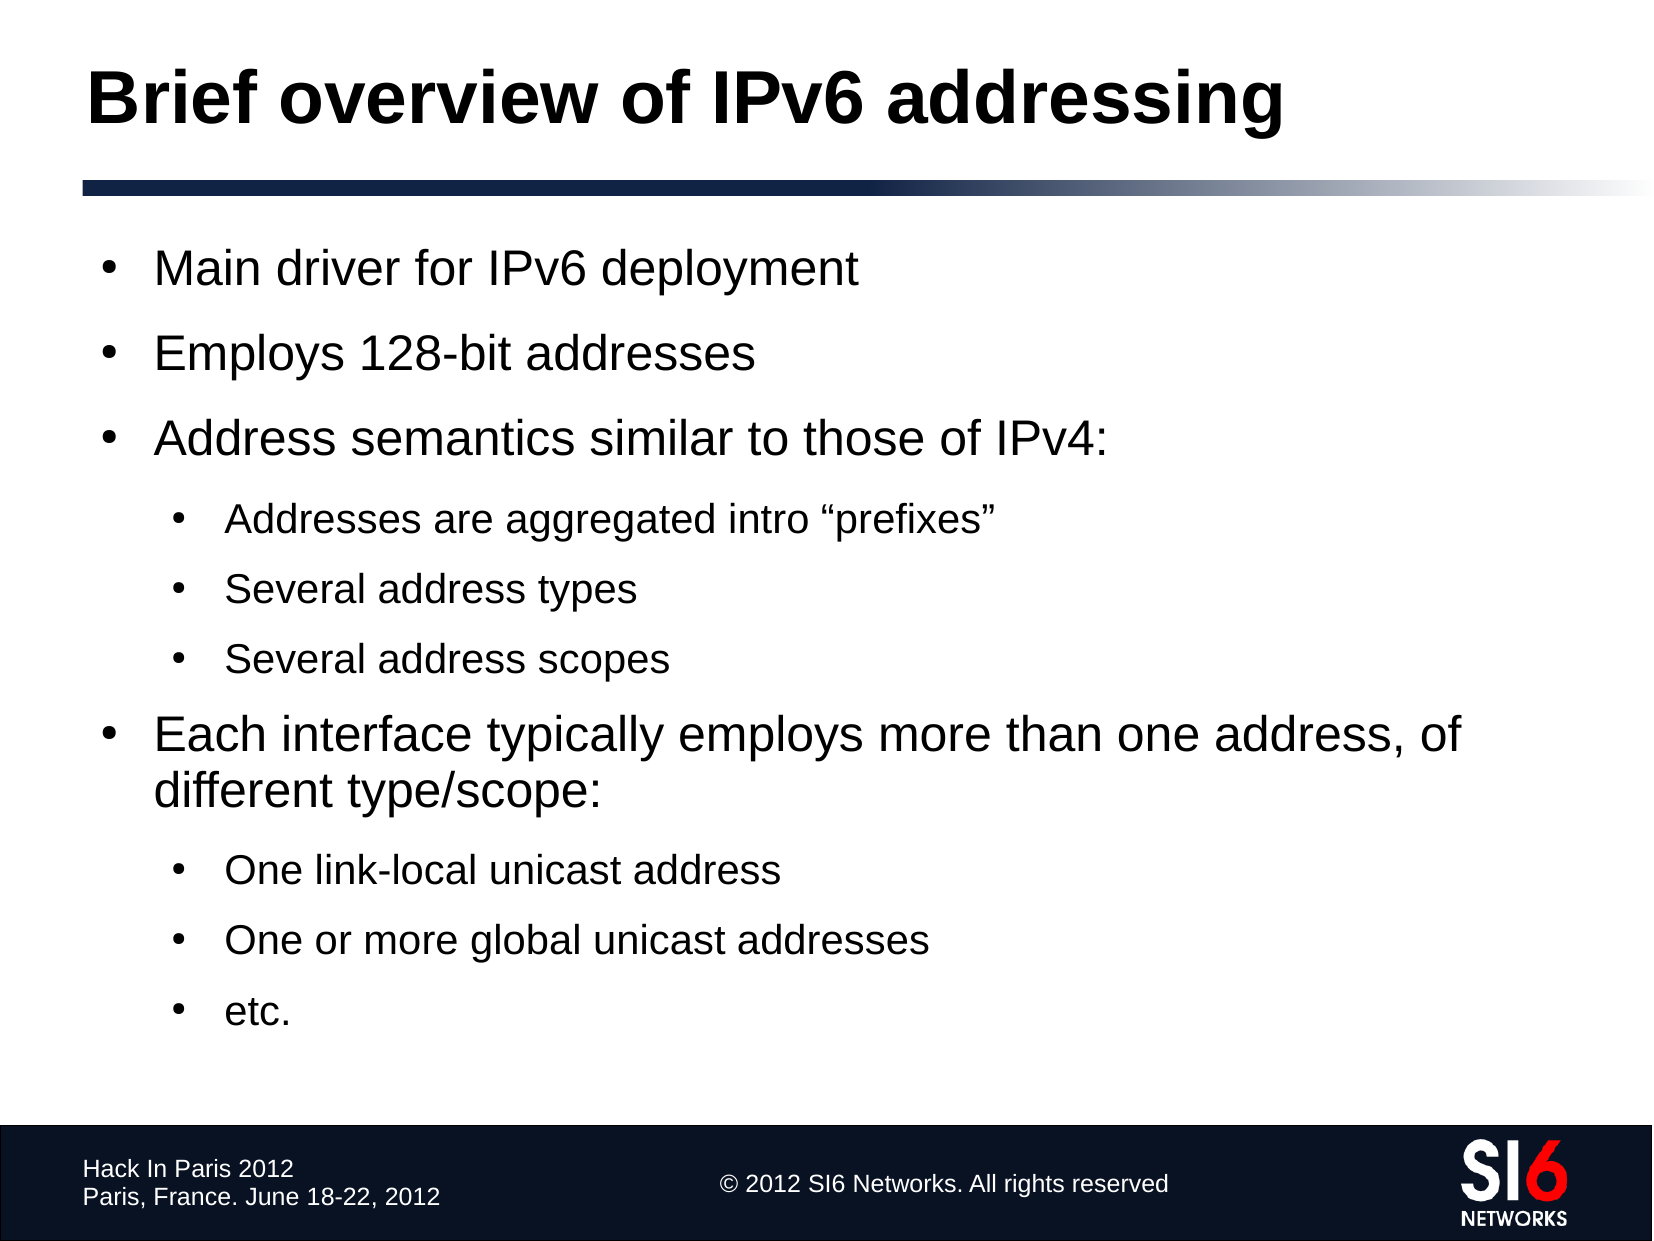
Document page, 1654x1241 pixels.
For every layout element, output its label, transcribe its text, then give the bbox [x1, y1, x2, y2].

picture [1461, 1139, 1567, 1226]
list Main driver for IPv6 deployment Employs 128-bit addresses Address semantics similar to those of IPv4: Addresses are aggregated intro “prefixes” Several address types Several address scopes Each interface typically employs more than one address, of different type/scope: One link-local unicast address One or more global unicast addresses etc. [82, 240, 1571, 1109]
title Brief overview of IPv6 addressing [86, 30, 1576, 166]
